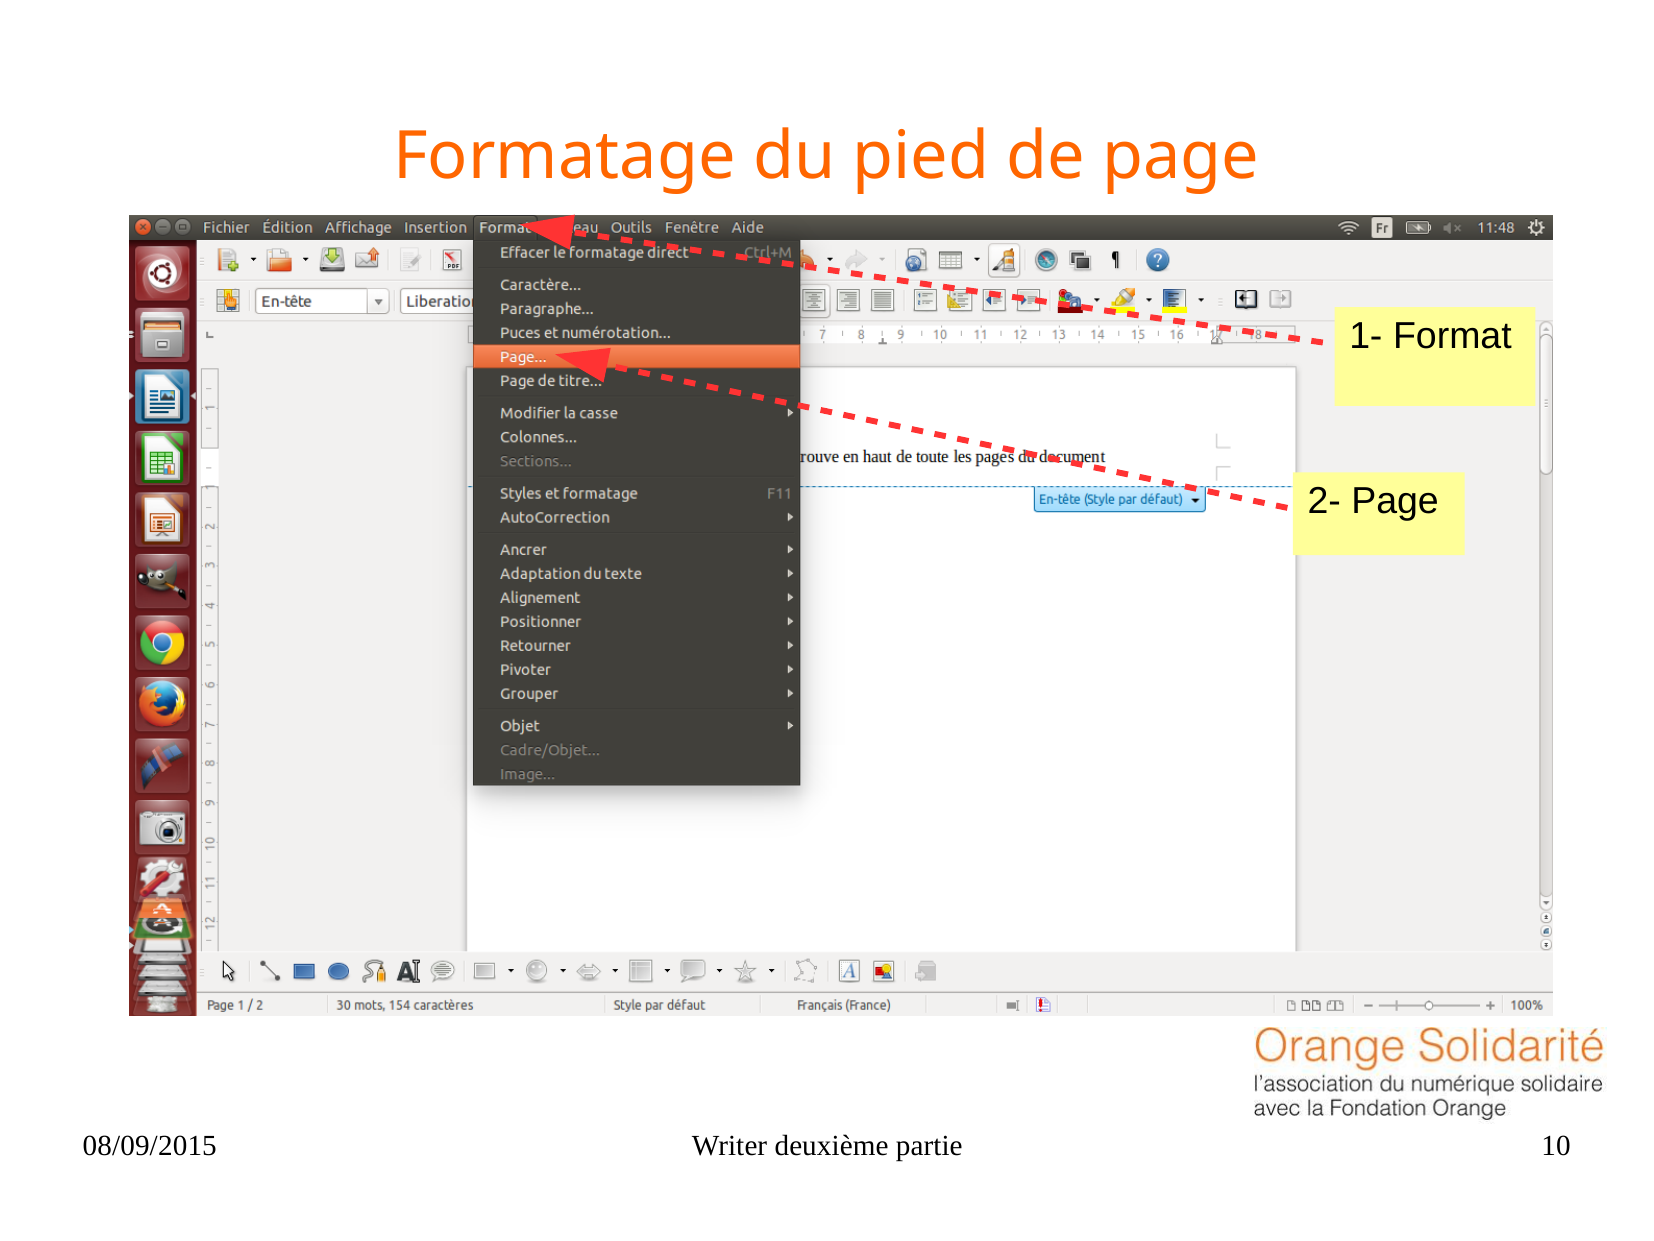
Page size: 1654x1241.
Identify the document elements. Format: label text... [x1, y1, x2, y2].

text_box 2- Page [1292, 472, 1465, 556]
title Formatage du pied de page [82, 49, 1571, 257]
picture [129, 257, 1553, 1016]
picture [1254, 1027, 1607, 1126]
text_box 1- Format [1334, 307, 1536, 406]
